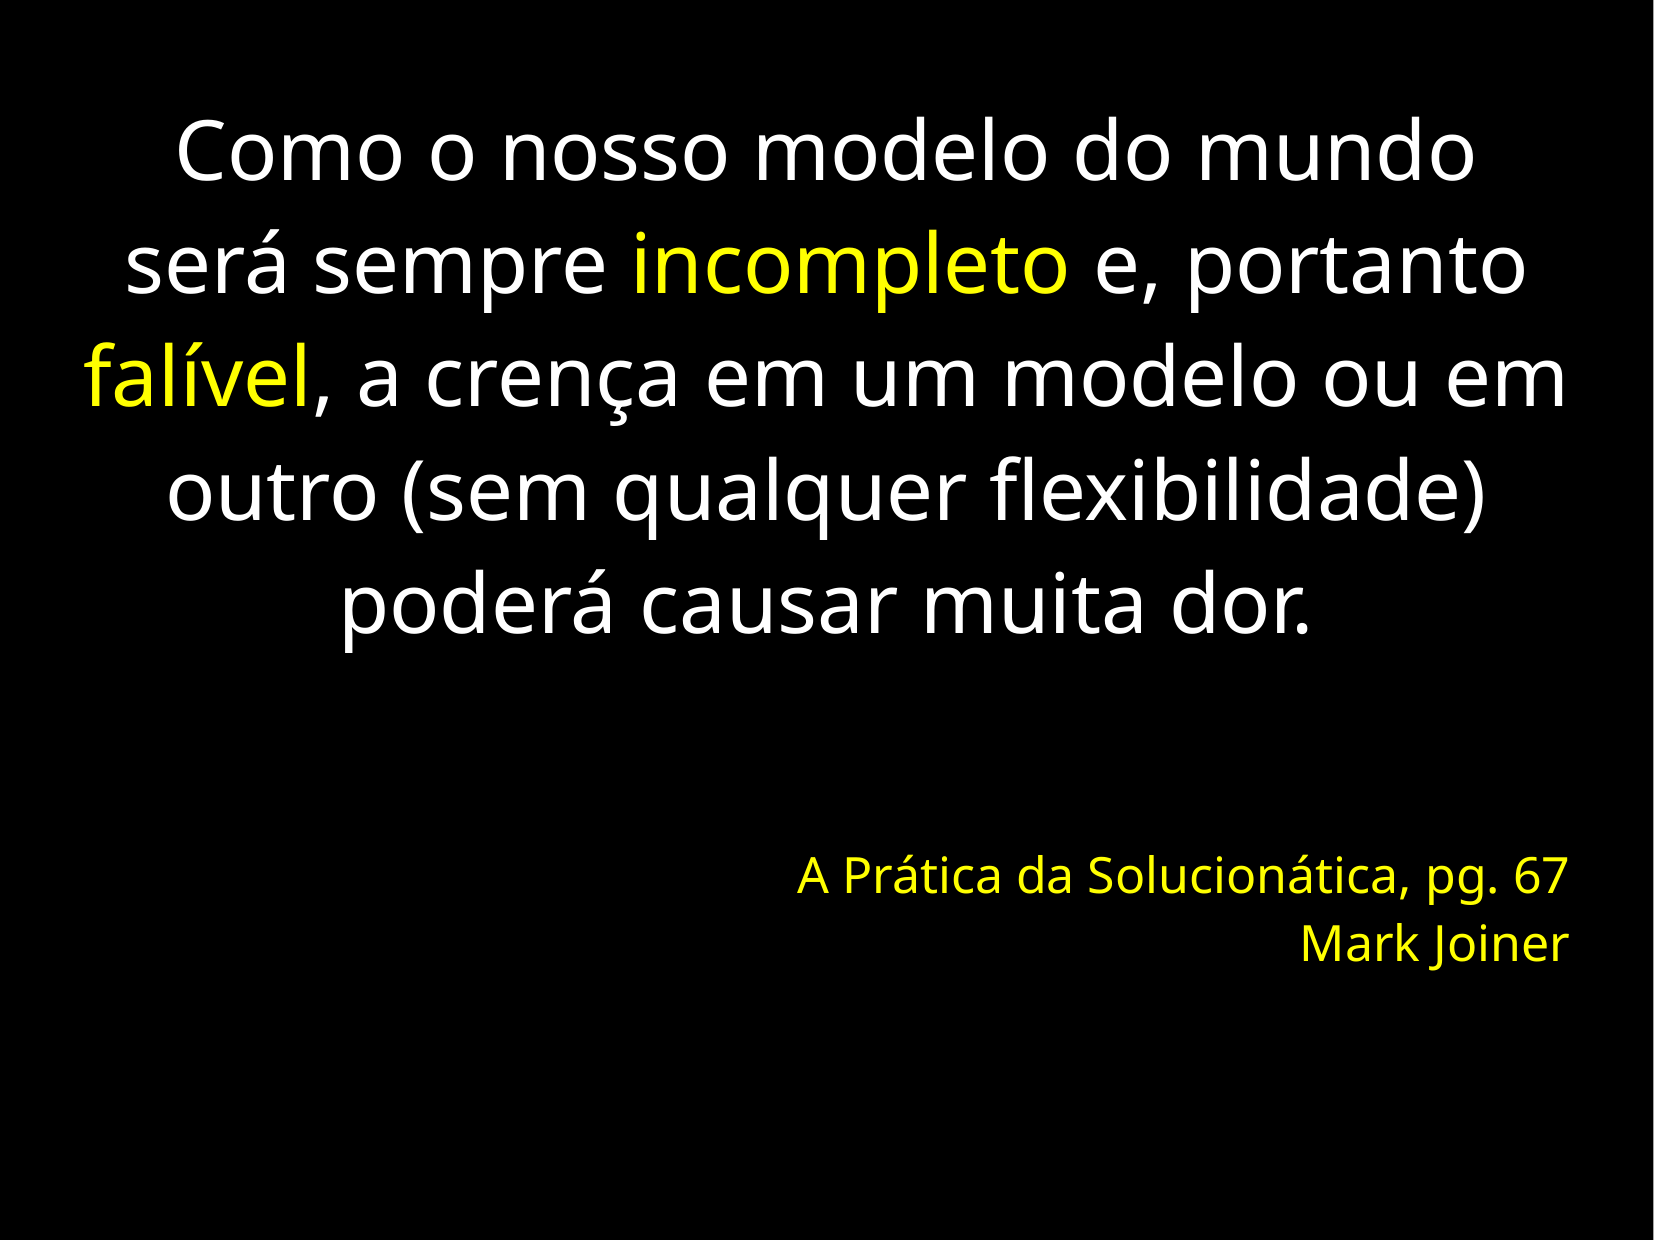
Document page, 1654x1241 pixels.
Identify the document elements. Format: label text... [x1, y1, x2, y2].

subtitle Como o nosso modelo do mundo será sempre incompleto e, portanto falível, a crença em um modelo ou em outro (sem qualquer flexibilidade) poderá causar muita dor. A Prática da Solucionática, pg. 67 Mark Joiner [82, 255, 1571, 903]
